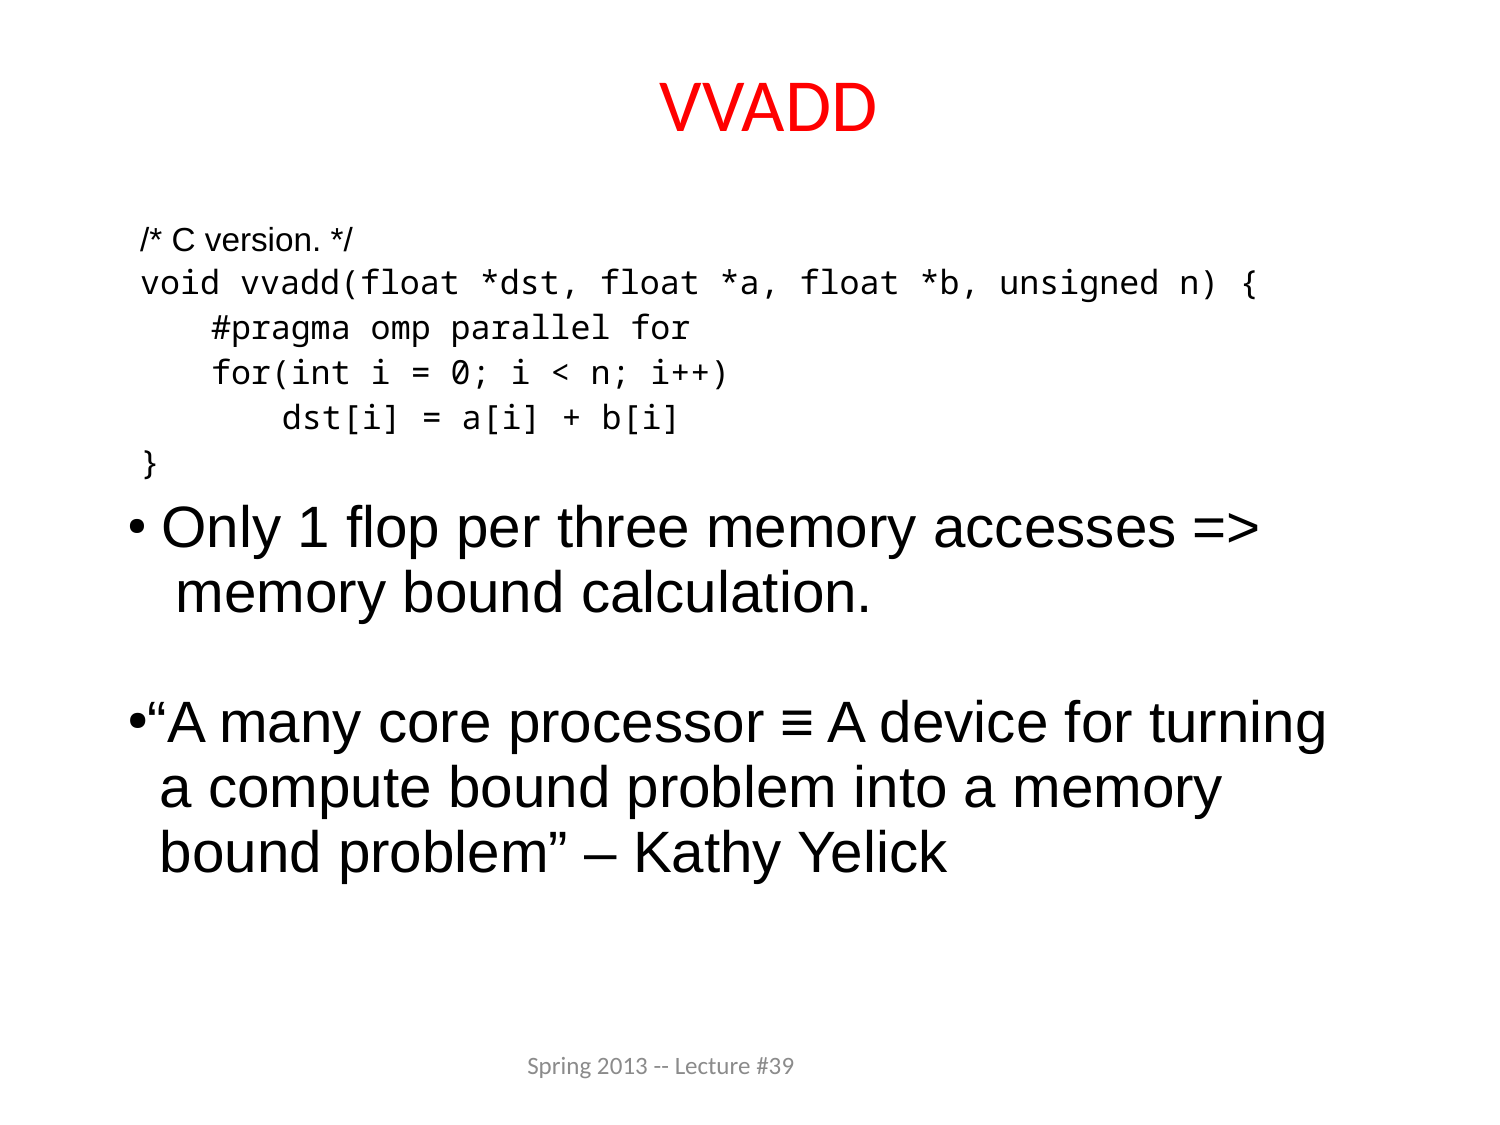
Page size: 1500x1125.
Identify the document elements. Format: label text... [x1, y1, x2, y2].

text_box Only 1 flop per three memory accesses => memory bound calculation. “A many core processor ≡ A device for turning a compute bound problem into a memory bound problem” – Kathy Yelick [112, 487, 1351, 893]
text_box /* C version. */ void vvadd(float *dst, float *a, float *b, unsigned n) { #pragma omp parallel for for(int i = 0; i < n; i++) dst[i] = a[i] + b[i] } [54, 214, 1500, 1125]
title VVADD [75, 37, 1463, 188]
